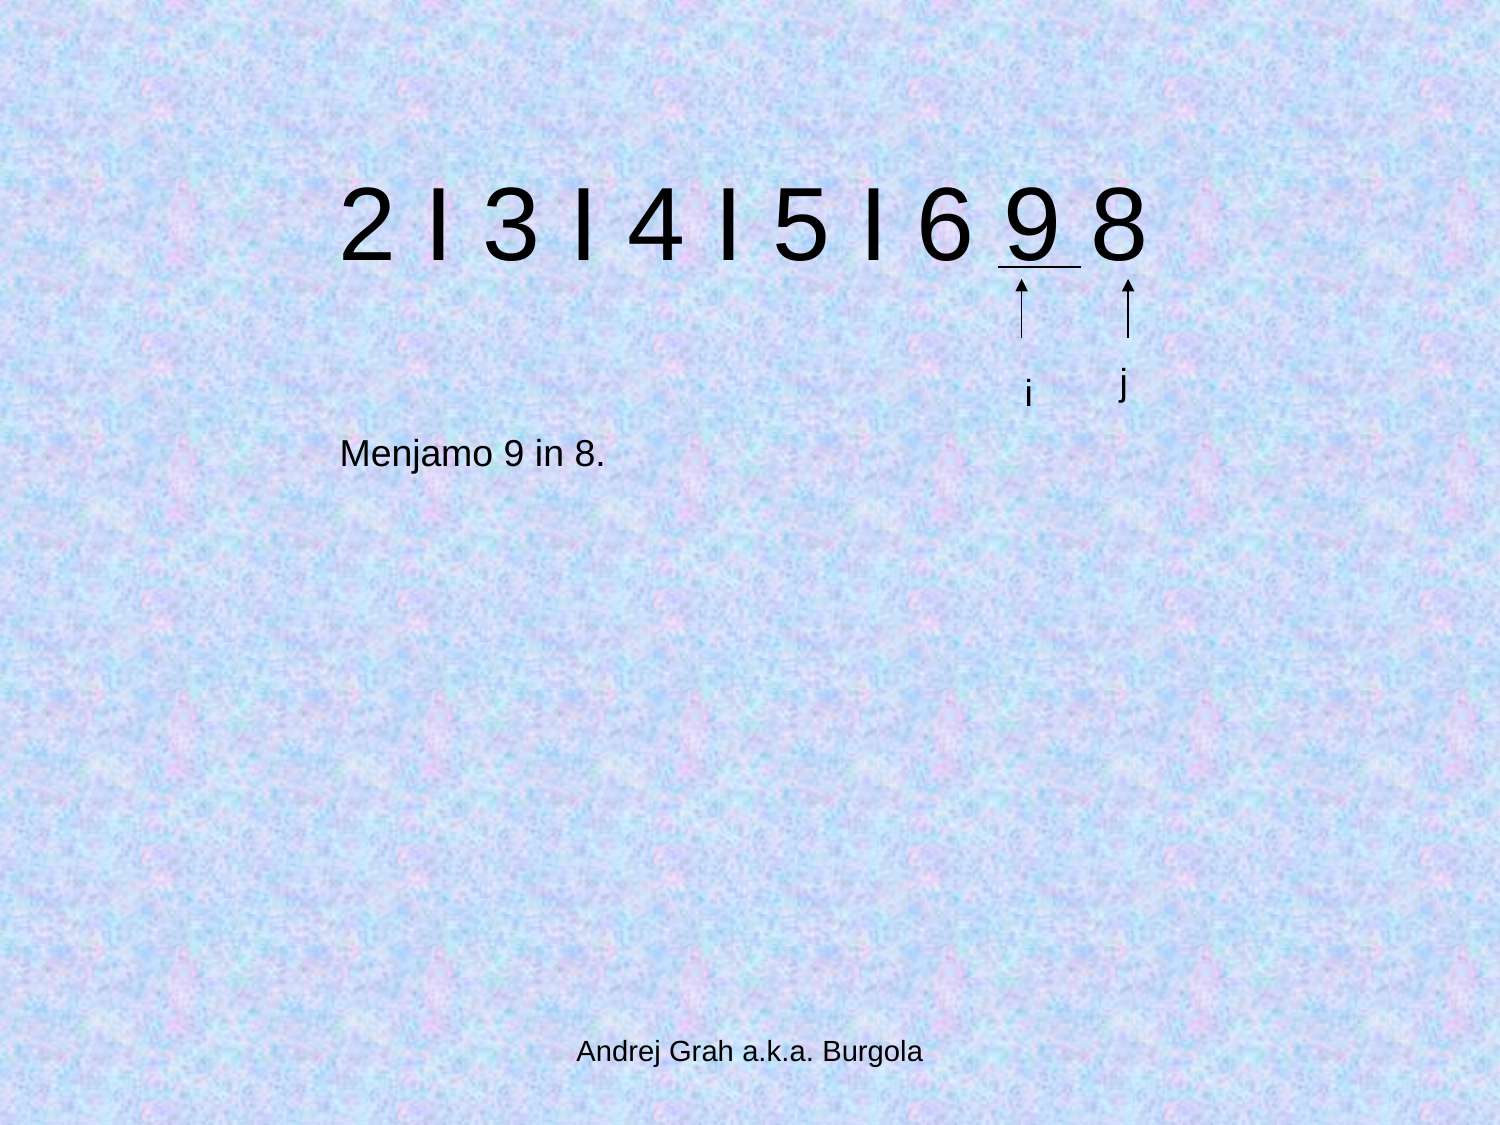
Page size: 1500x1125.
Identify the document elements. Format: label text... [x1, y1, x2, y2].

text_box j [1104, 349, 1143, 411]
text_box Menjamo 9 in 8. [324, 420, 1247, 482]
text_box Andrej Grah a.k.a. Burgola [512, 1024, 988, 1103]
text_box 2 I 3 I 4 I 5 I 6 9 8 [159, 148, 1329, 290]
text_box i [1009, 361, 1046, 423]
picture [0, 0, 1500, 1125]
